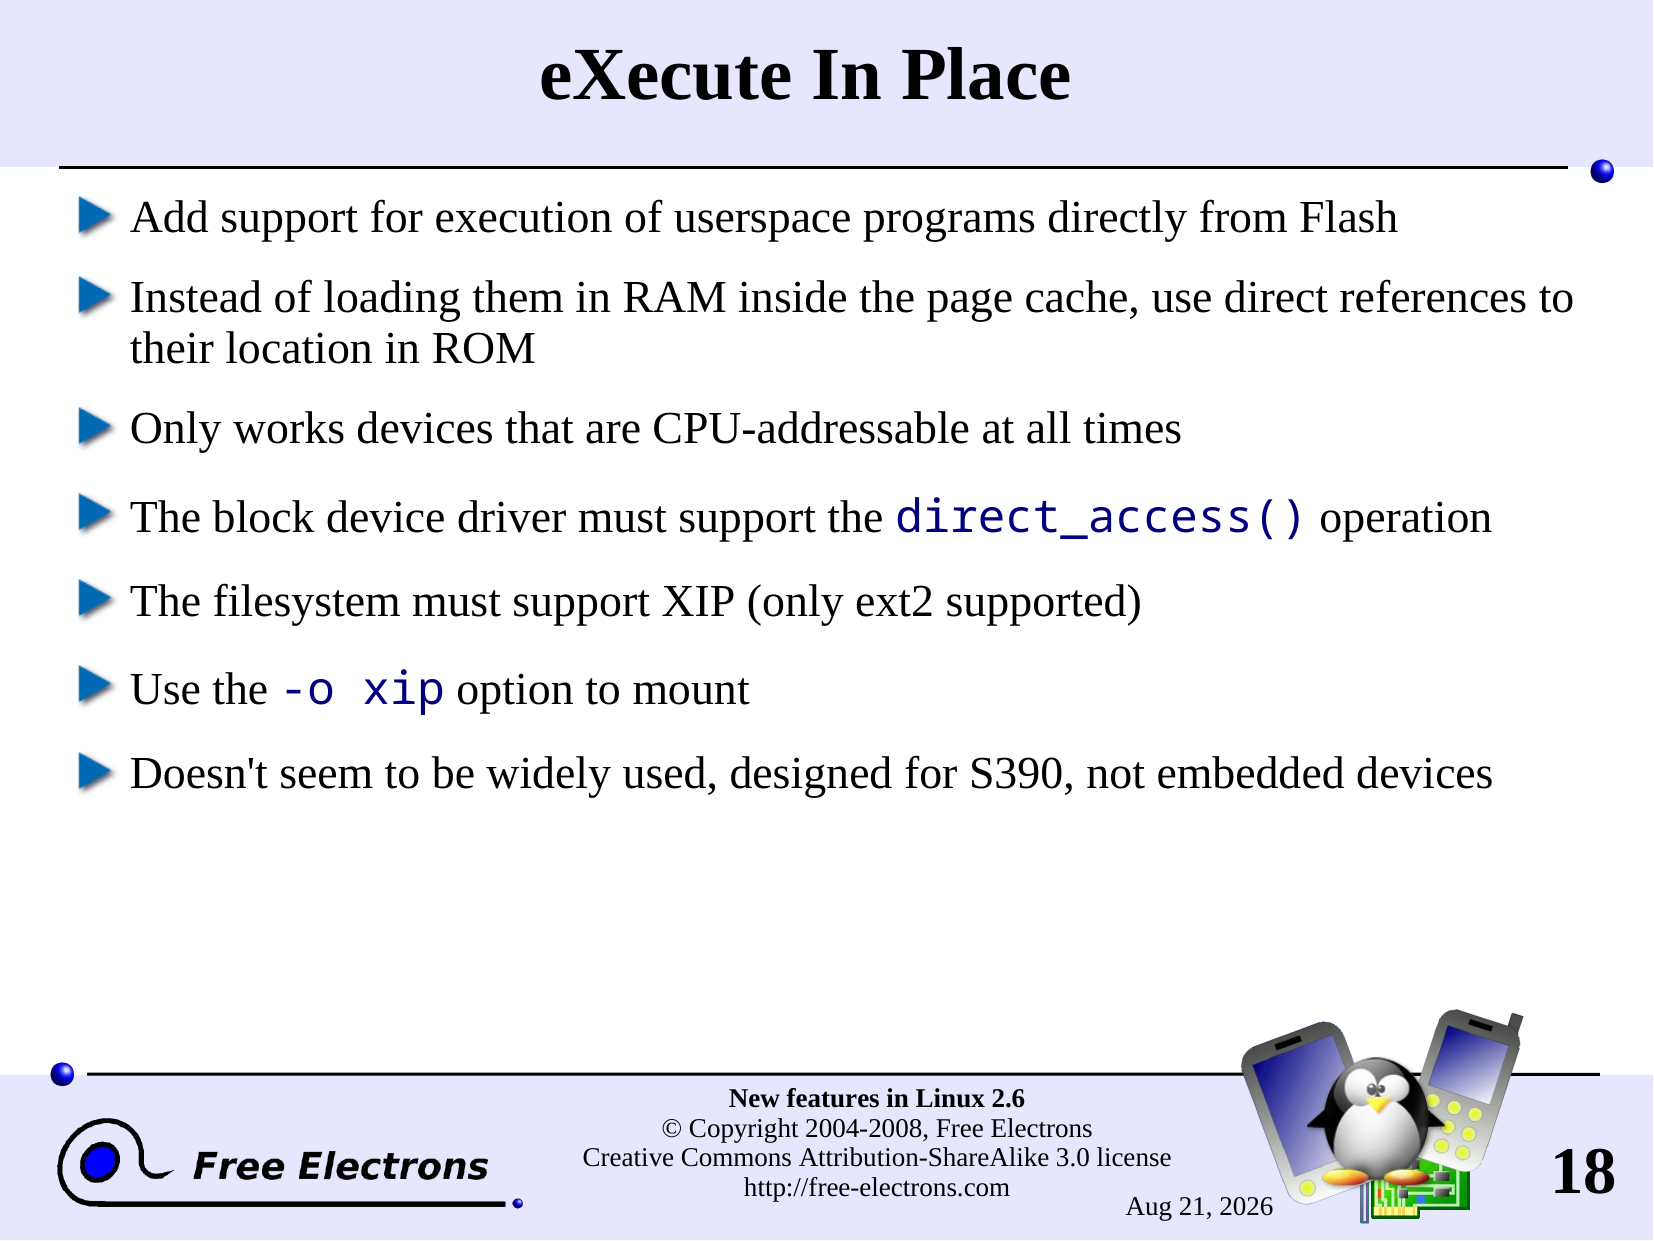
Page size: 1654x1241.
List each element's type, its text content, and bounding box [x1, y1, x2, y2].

picture [1225, 1042, 1529, 1241]
list Add support for execution of userspace programs directly from Flash Instead of loading them in RAM inside the page cache, use direct references to their location in ROM Only works devices that are CPU-addressable at all times The block device driver must support the direct_access() operation The filesystem must support XIP (only ext2 supported) Use the -o xip option to mount Doesn't seem to be widely used, designed for S390, not embedded devices [59, 191, 1595, 1042]
picture [50, 1107, 527, 1216]
title eXecute In Place [60, 25, 1551, 124]
